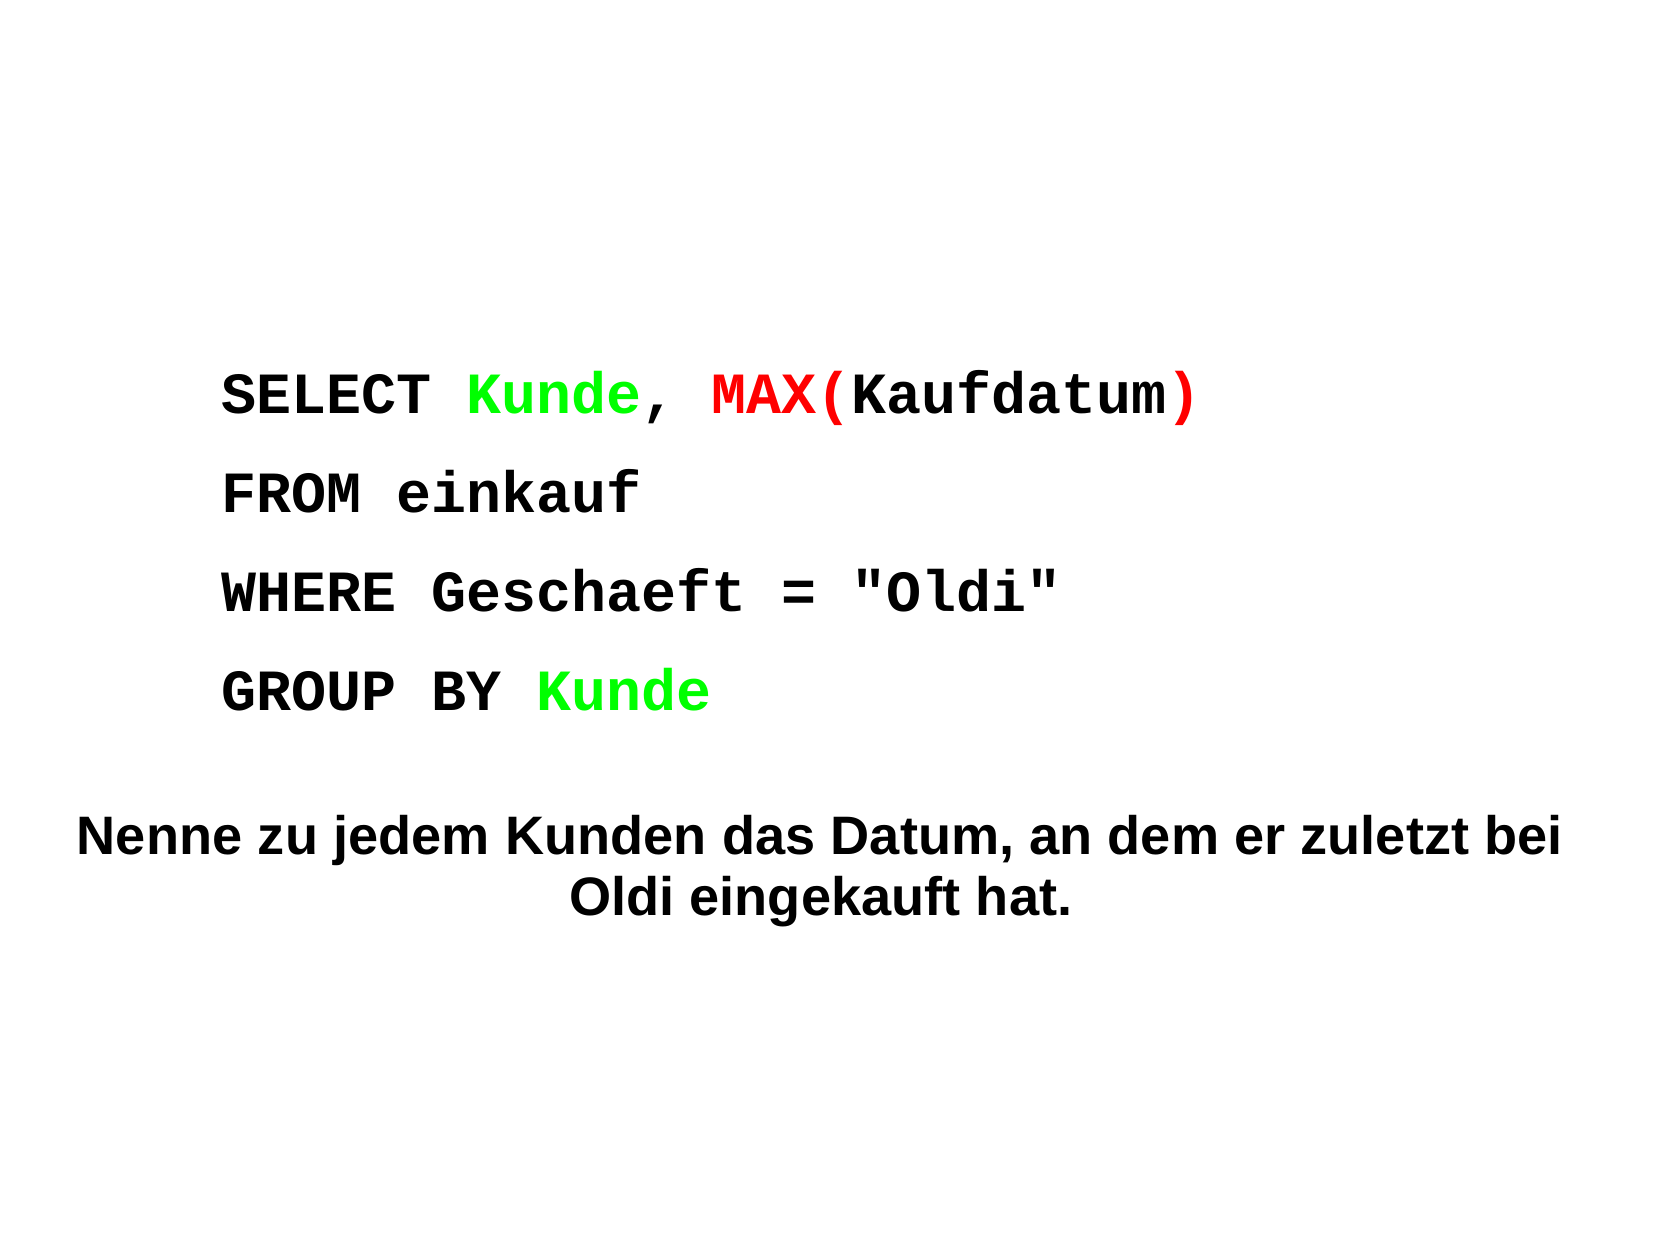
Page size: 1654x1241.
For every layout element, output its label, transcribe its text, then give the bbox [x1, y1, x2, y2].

title Nenne zu jedem Kunden das Datum, an dem er zuletzt bei Oldi eingekauft hat. [76, 787, 1566, 945]
text_box SELECT Kunde, MAX(Kaufdatum) FROM einkauf WHERE Geschaeft = "Oldi" GROUP BY Kunde [206, 324, 1565, 706]
